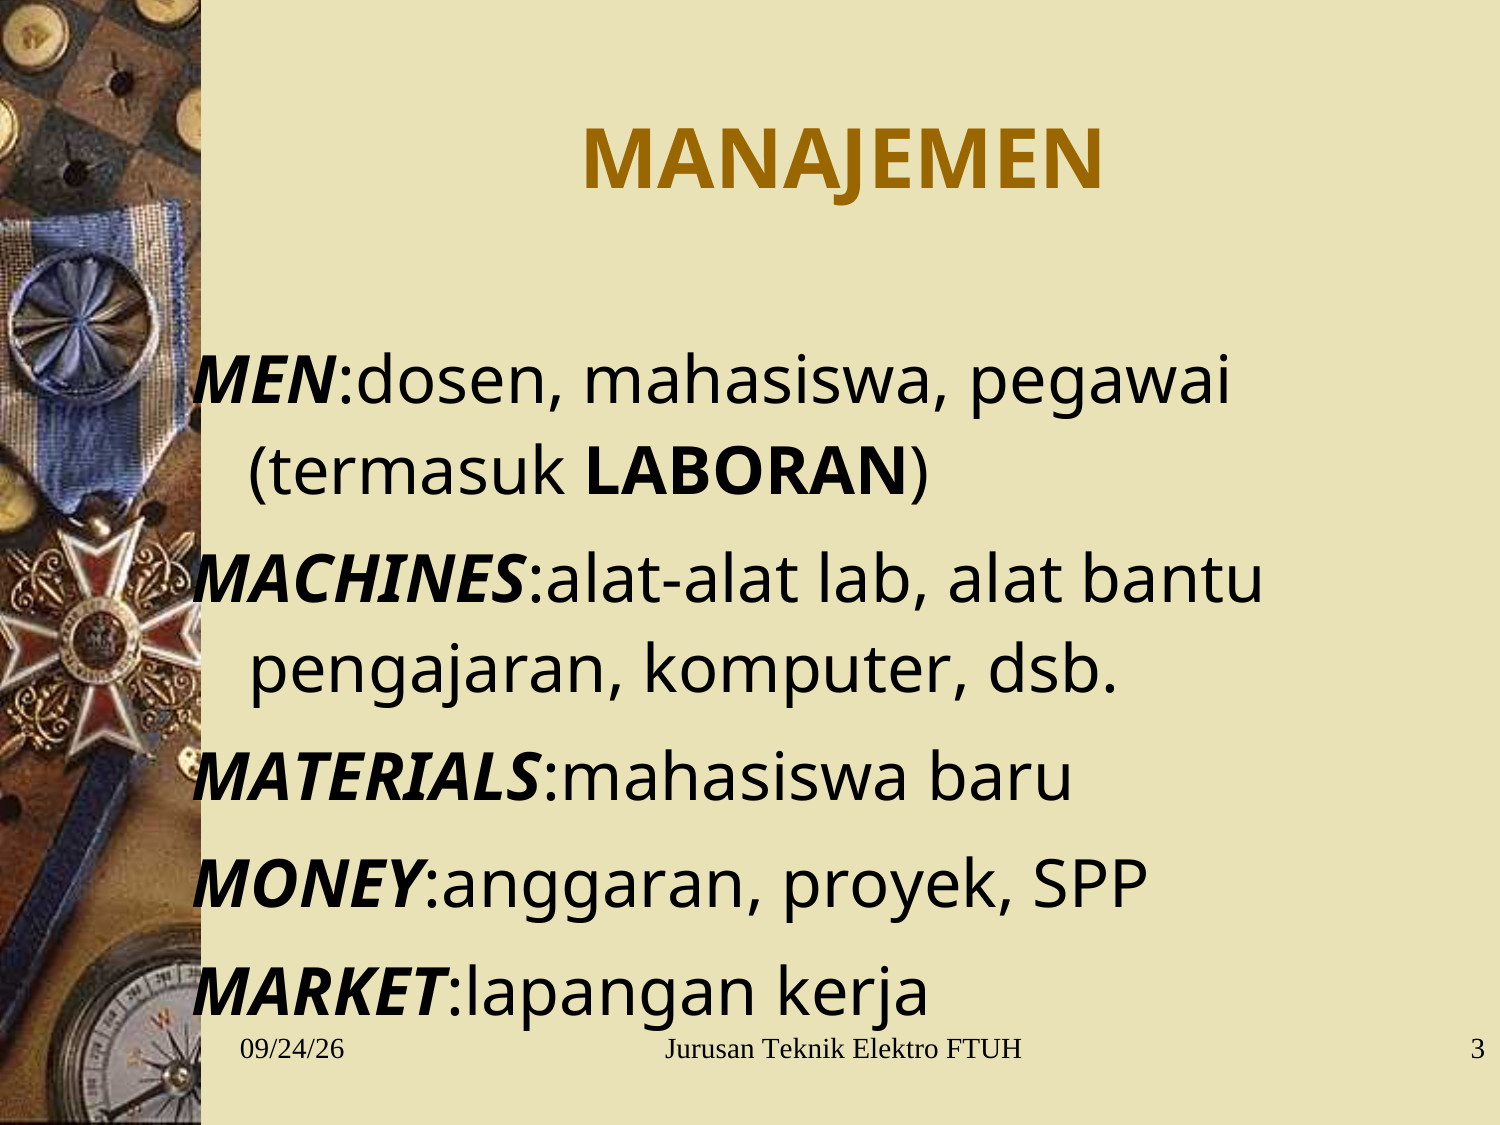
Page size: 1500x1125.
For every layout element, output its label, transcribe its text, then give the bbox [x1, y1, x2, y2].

title MANAJEMEN [224, 98, 1463, 215]
list MEN:dosen, mahasiswa, pegawai (termasuk LABORAN) MACHINES:alat-alat lab, alat bantu pengajaran, komputer, dsb. MATERIALS:mahasiswa baru MONEY:anggaran, proyek, SPP MARKET:lapangan kerja [177, 324, 1500, 1001]
picture [0, 0, 201, 1125]
